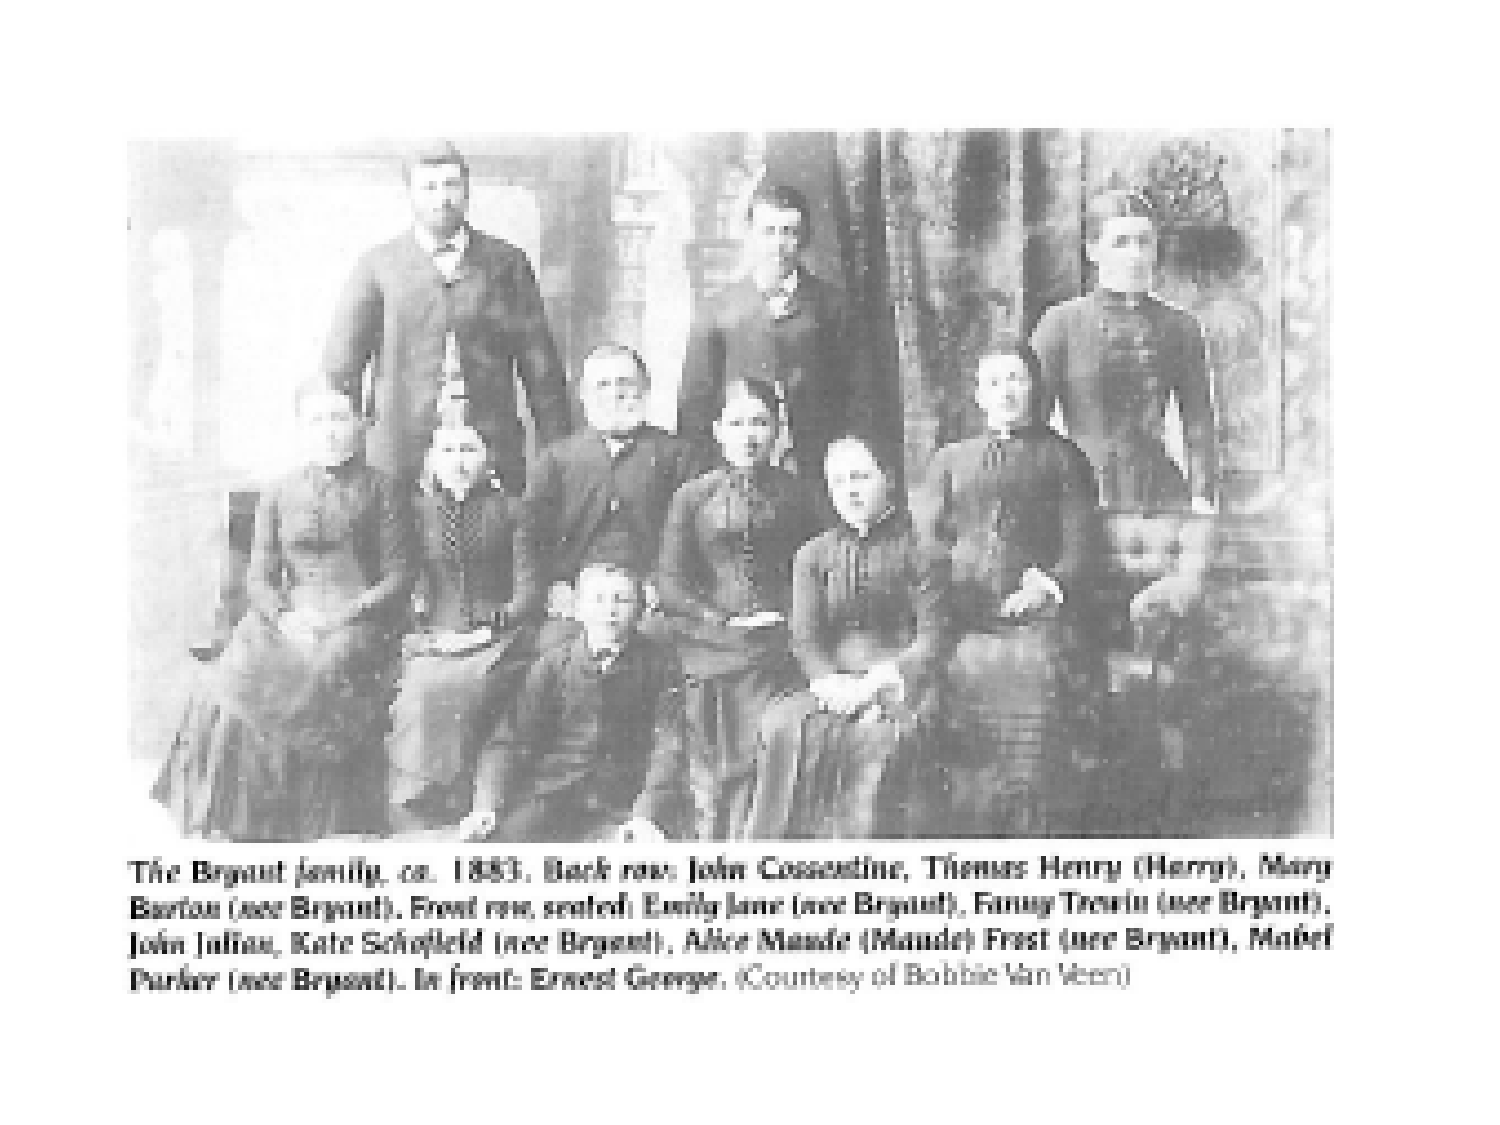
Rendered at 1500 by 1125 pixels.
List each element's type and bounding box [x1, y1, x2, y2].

picture [105, 93, 1348, 1008]
